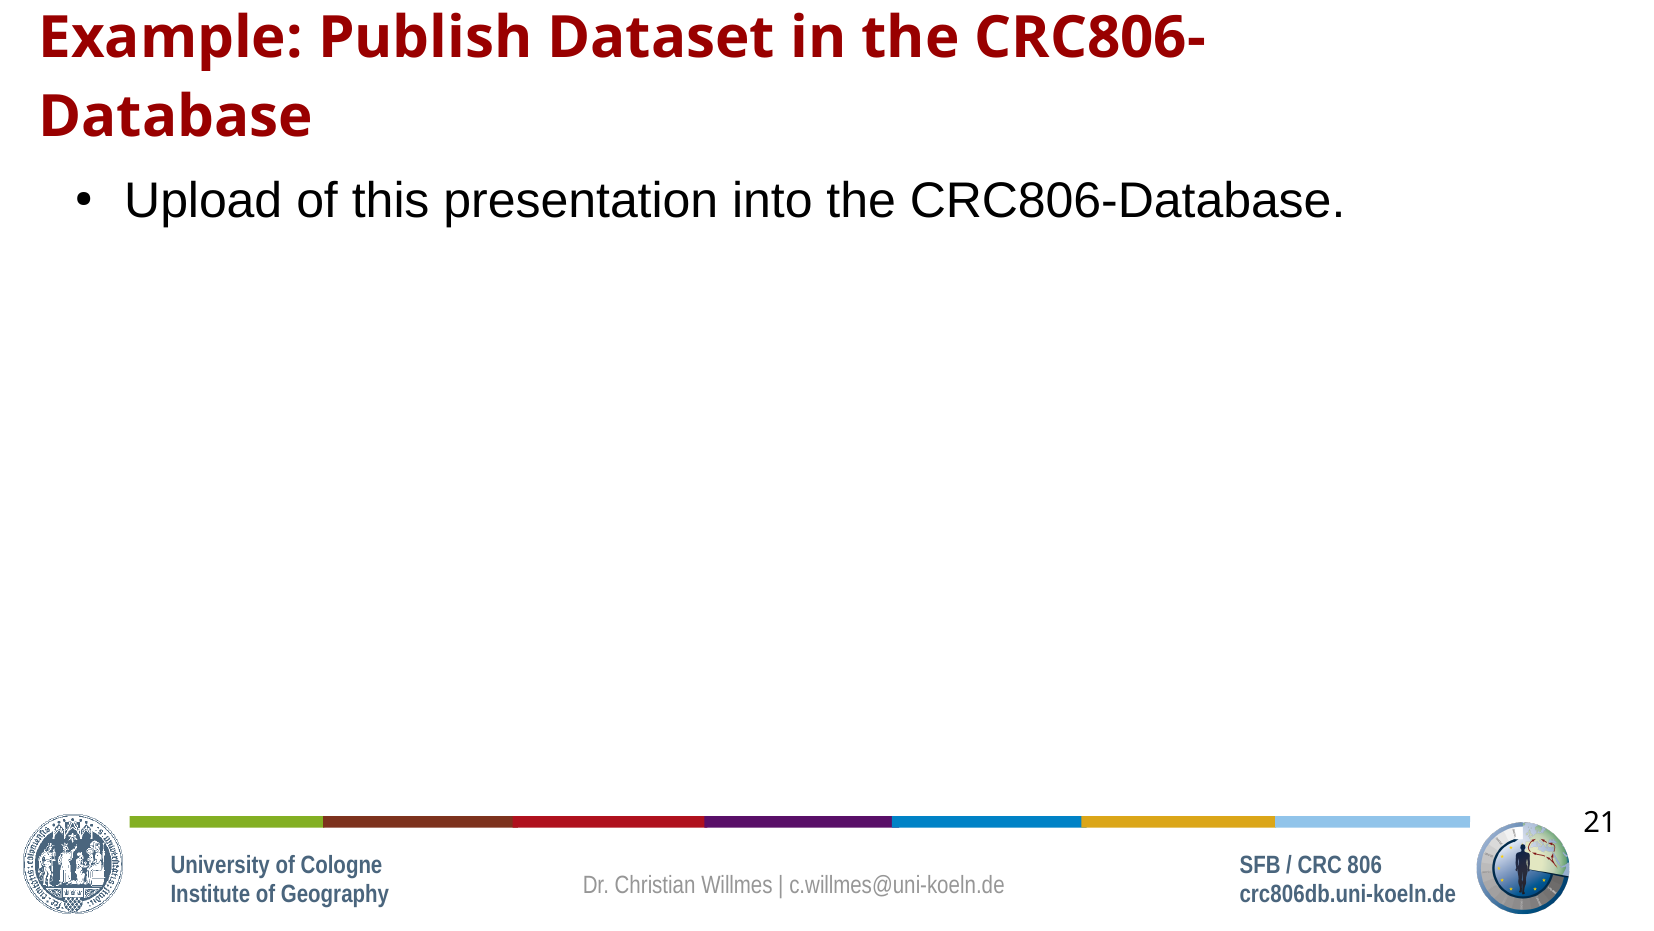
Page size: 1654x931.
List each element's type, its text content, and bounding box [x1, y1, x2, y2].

title Example: Publish Dataset in the CRC806-Database [38, 34, 1446, 115]
text_box Upload of this presentation into the CRC806-Database. [60, 165, 1621, 236]
picture [22, 813, 123, 914]
picture [1475, 821, 1571, 916]
